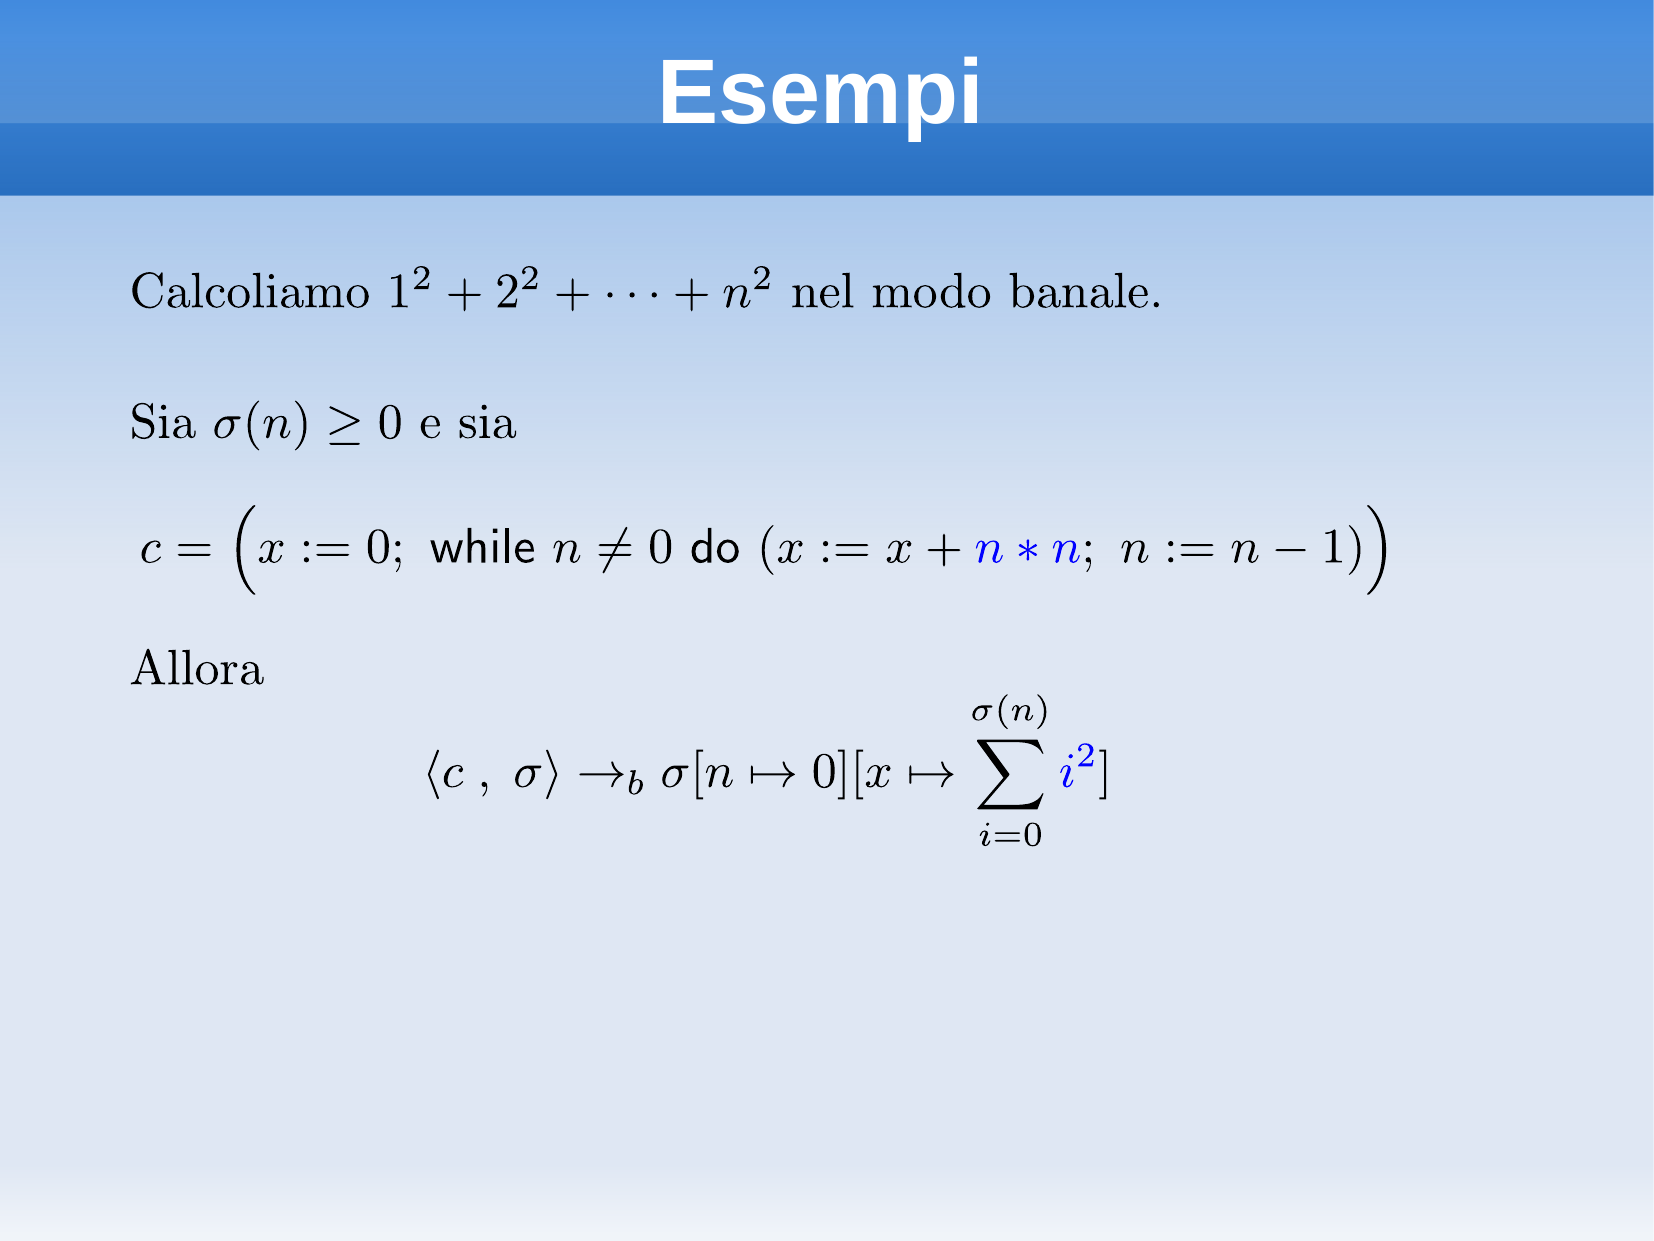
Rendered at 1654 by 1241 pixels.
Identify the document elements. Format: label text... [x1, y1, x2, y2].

title Esempi [76, 0, 1565, 188]
text_box [129, 266, 1396, 847]
picture [0, 0, 1654, 1241]
